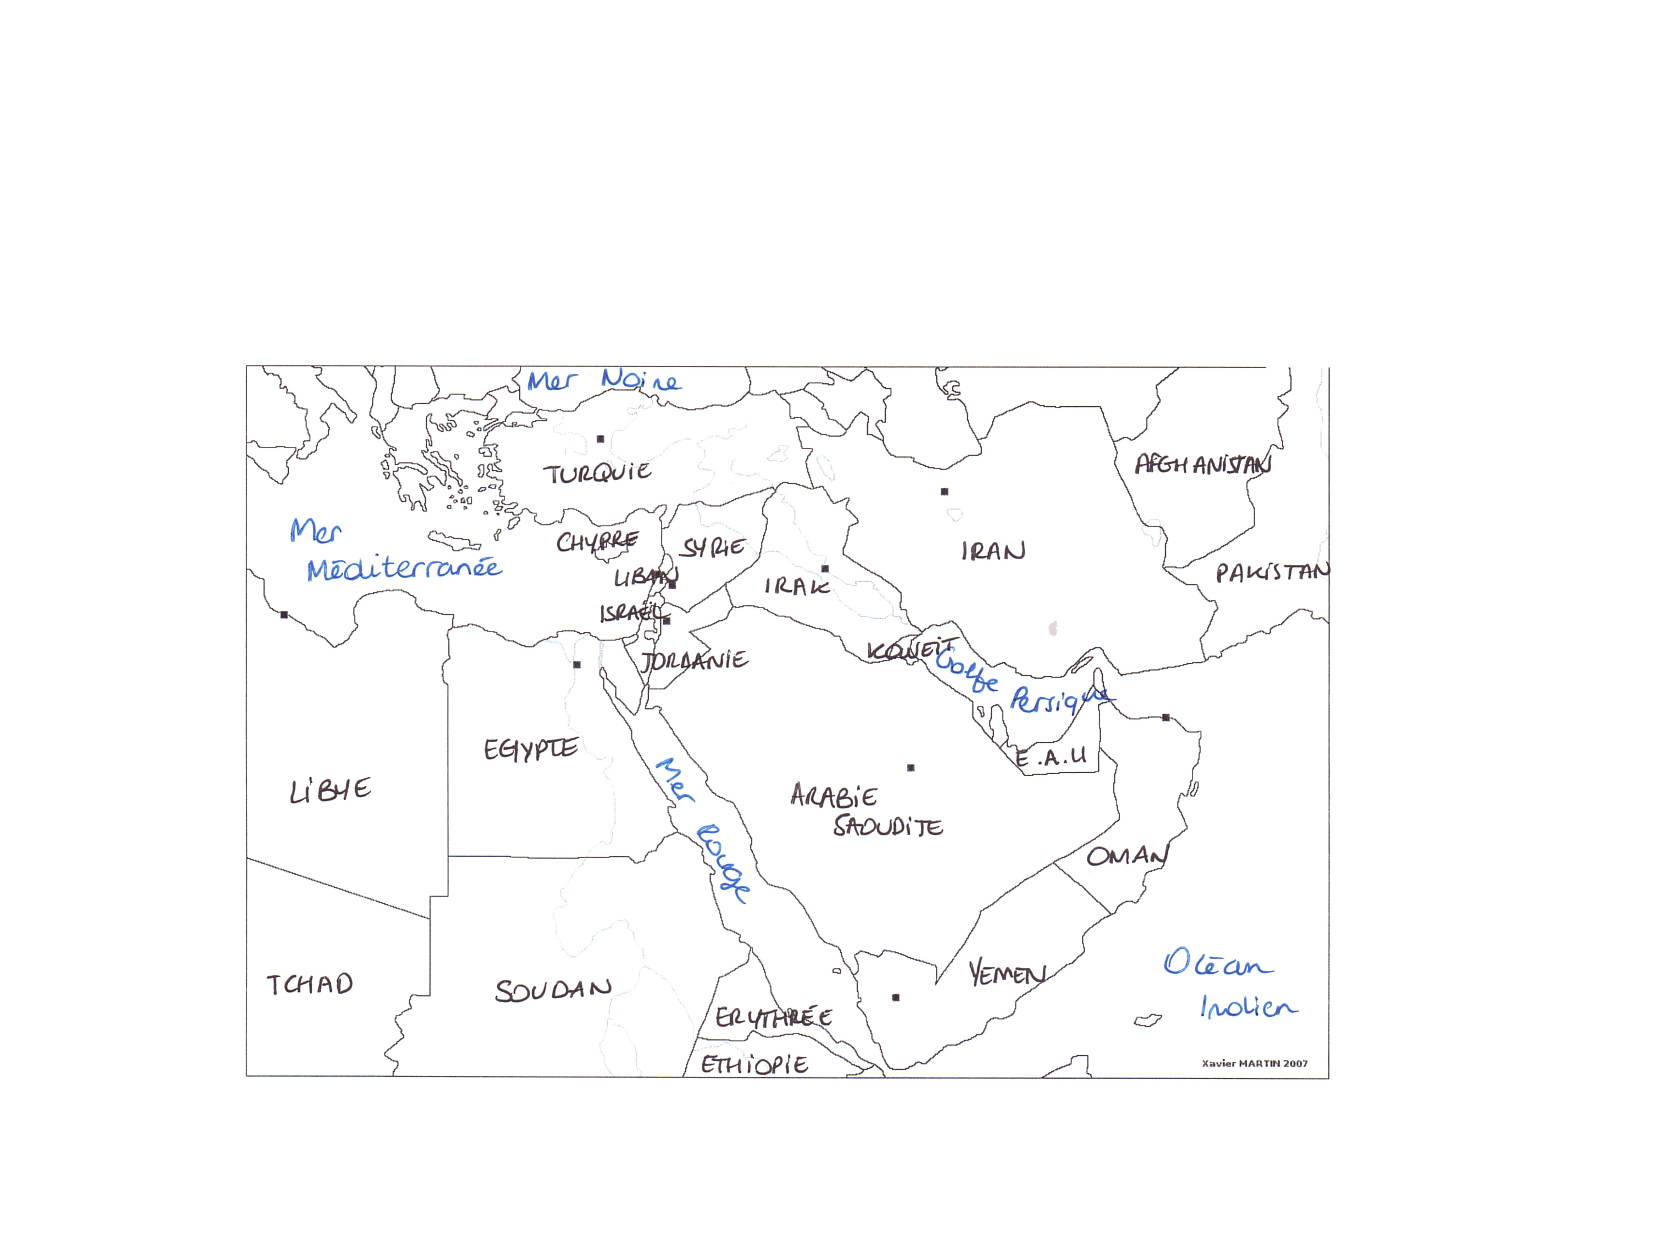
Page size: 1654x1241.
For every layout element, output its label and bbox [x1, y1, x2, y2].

picture [224, 354, 1338, 1092]
